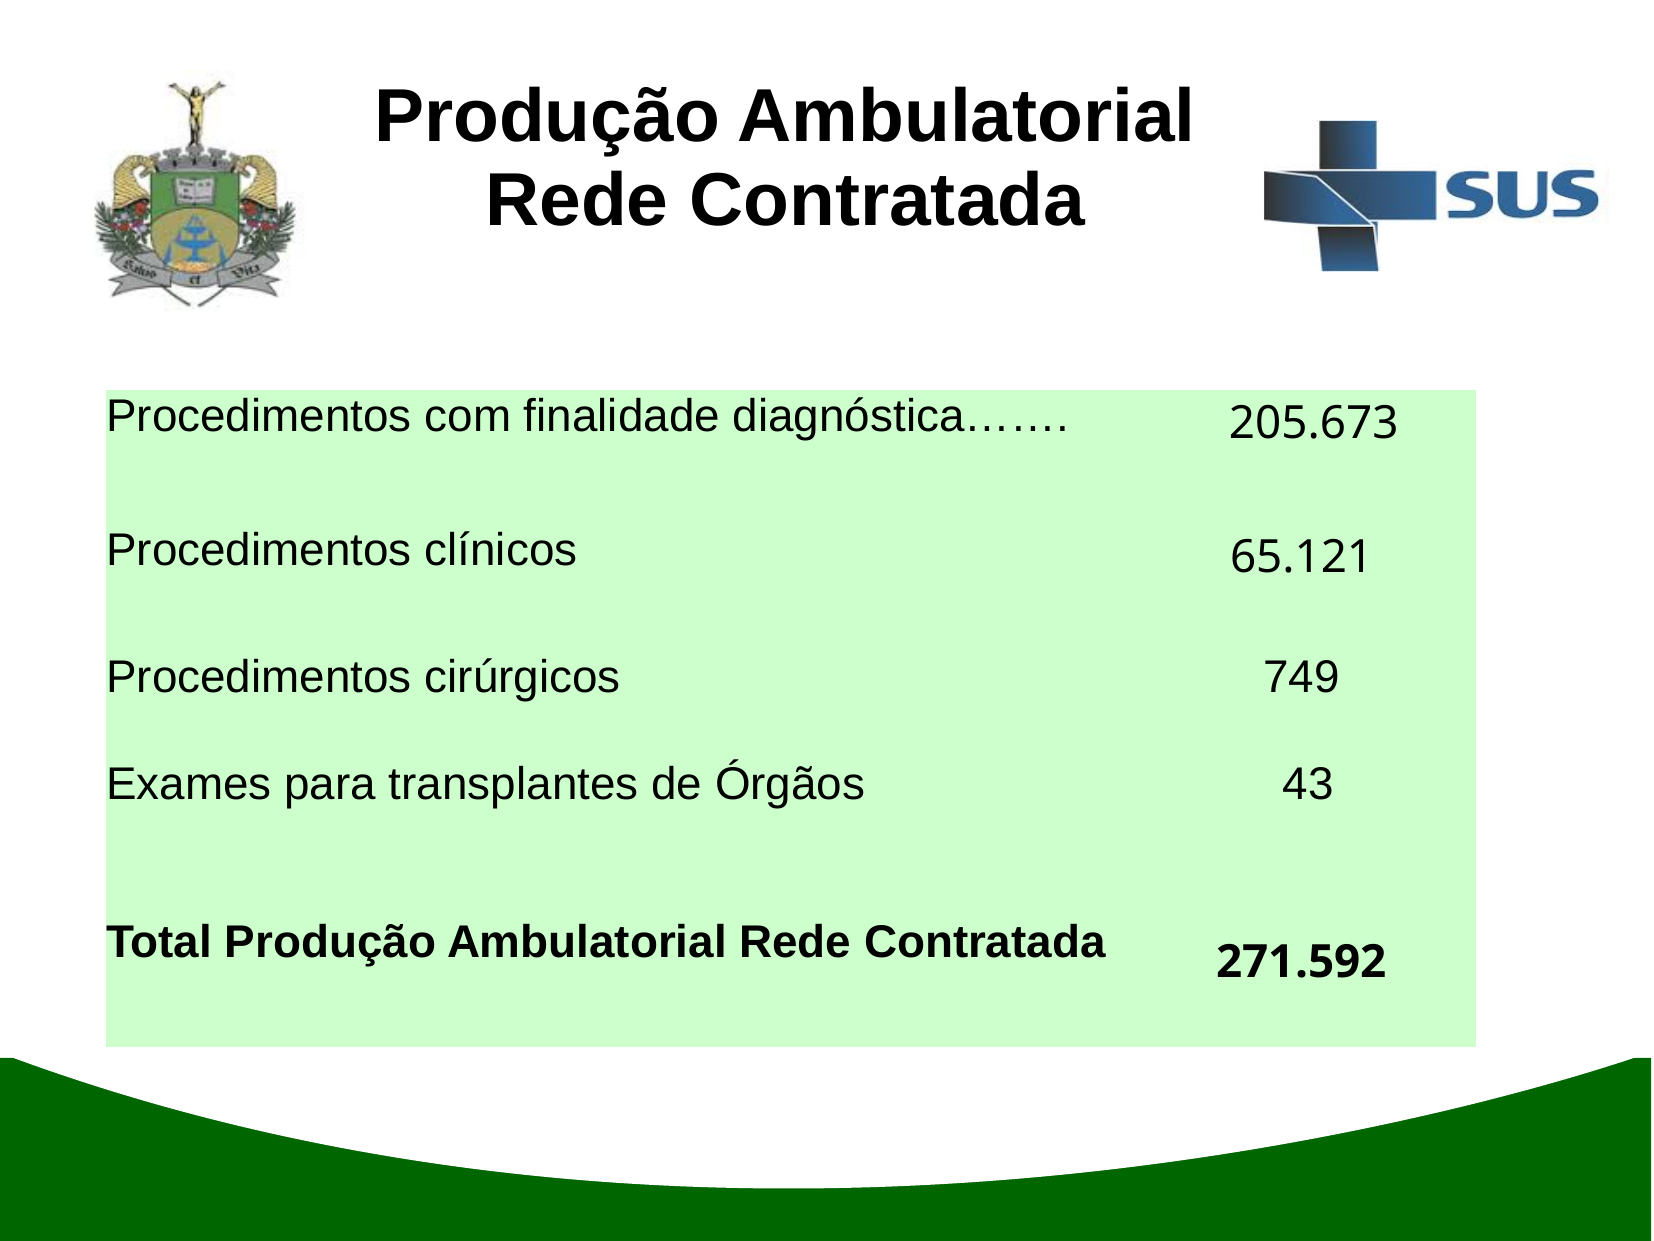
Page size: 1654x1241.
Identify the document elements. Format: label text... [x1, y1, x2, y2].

text_box [0, 1052, 1652, 1241]
picture [81, 70, 308, 328]
table_cell Exames para transplantes de Órgãos [106, 758, 1127, 865]
table_cell Total Produção Ambulatorial Rede Contratada [106, 865, 1127, 1047]
table_cell 749 [1127, 651, 1476, 758]
table_cell Procedimentos cirúrgicos [106, 651, 1127, 758]
table_header Procedimentos com finalidade diagnóstica……. [106, 390, 1127, 524]
text_box Produção Ambulatorial Rede Contratada [307, 66, 1264, 308]
table_cell Procedimentos clínicos [106, 524, 1127, 651]
table_cell 43 [1127, 758, 1476, 865]
table_cell 271.592 [1127, 865, 1476, 1047]
table_cell 65.121 [1127, 524, 1476, 651]
table_header 205.673 [1127, 390, 1476, 524]
picture [1264, 120, 1610, 272]
